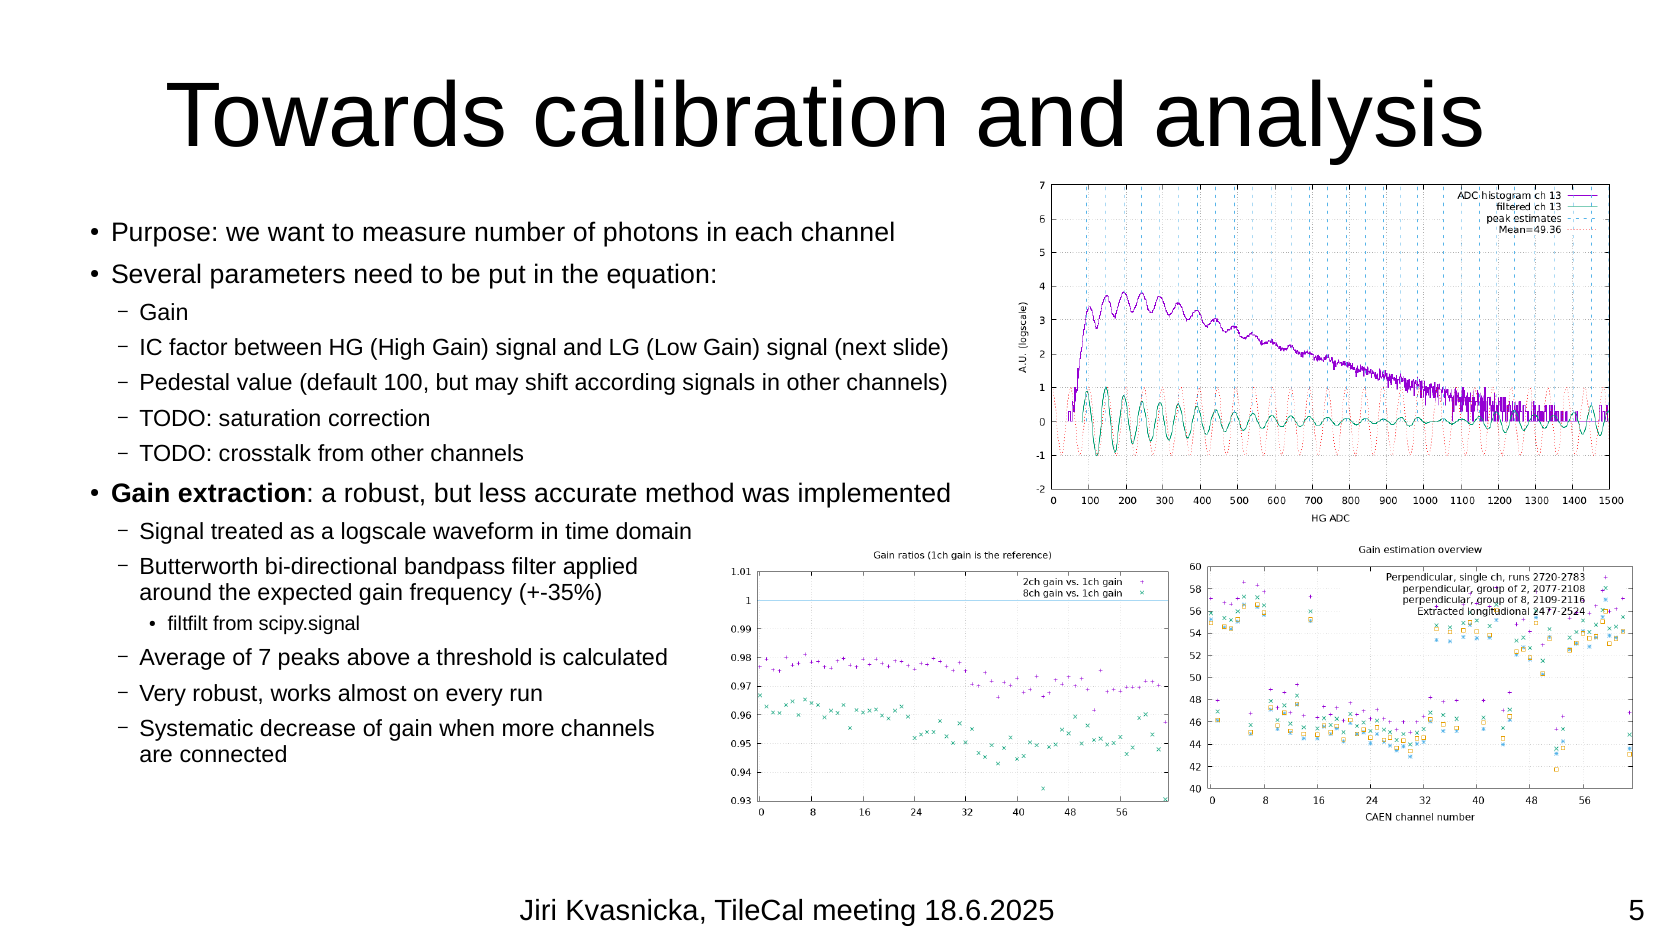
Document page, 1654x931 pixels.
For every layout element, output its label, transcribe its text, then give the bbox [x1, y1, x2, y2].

picture [712, 532, 1651, 826]
picture [1012, 174, 1628, 526]
list Purpose: we want to measure number of photons in each channel Several parameters need to be put in the equation: Gain IC factor between HG (High Gain) signal and LG (Low Gain) signal (next slide) Pedestal value (default 100, but may shift according signals in other channels) TODO: saturation correction TODO: crosstalk from other channels Gain extraction: a robust, but less accurate method was implemented Signal treated as a logscale waveform in time domain Butterworth bi-directional bandpass filter applied around the expected gain frequency (+-35%) filtfilt from scipy.signal Average of 7 peaks above a threshold is calculated Very robust, works almost on every run Systematic decrease of gain when more channels are connected [82, 217, 976, 826]
title Towards calibration and analysis [82, 37, 1571, 193]
